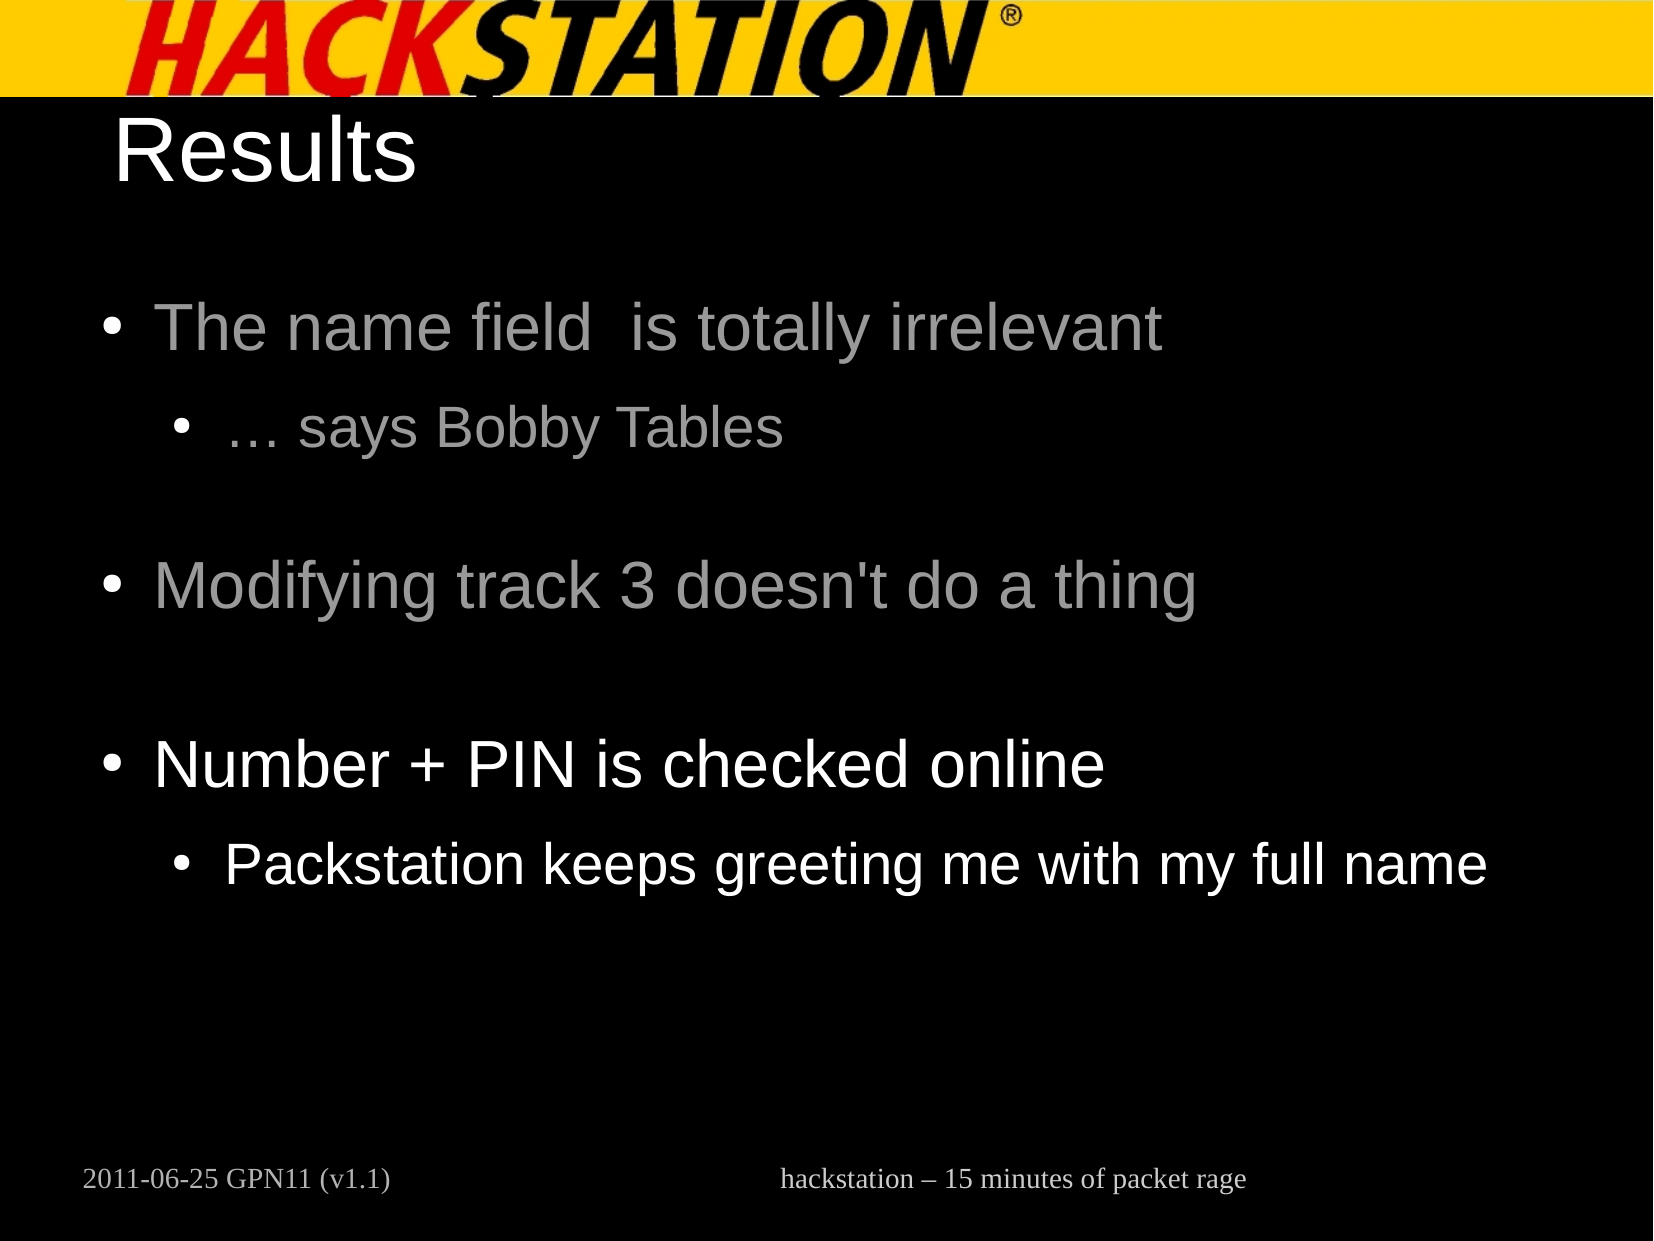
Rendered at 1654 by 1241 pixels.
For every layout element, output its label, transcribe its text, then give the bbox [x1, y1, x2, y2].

list The name field is totally irrelevant … says Bobby Tables Modifying track 3 doesn't do a thing Number + PIN is checked online Packstation keeps greeting me with my full name [82, 290, 1571, 1109]
title Results [112, 75, 1571, 226]
picture [0, 0, 1653, 97]
